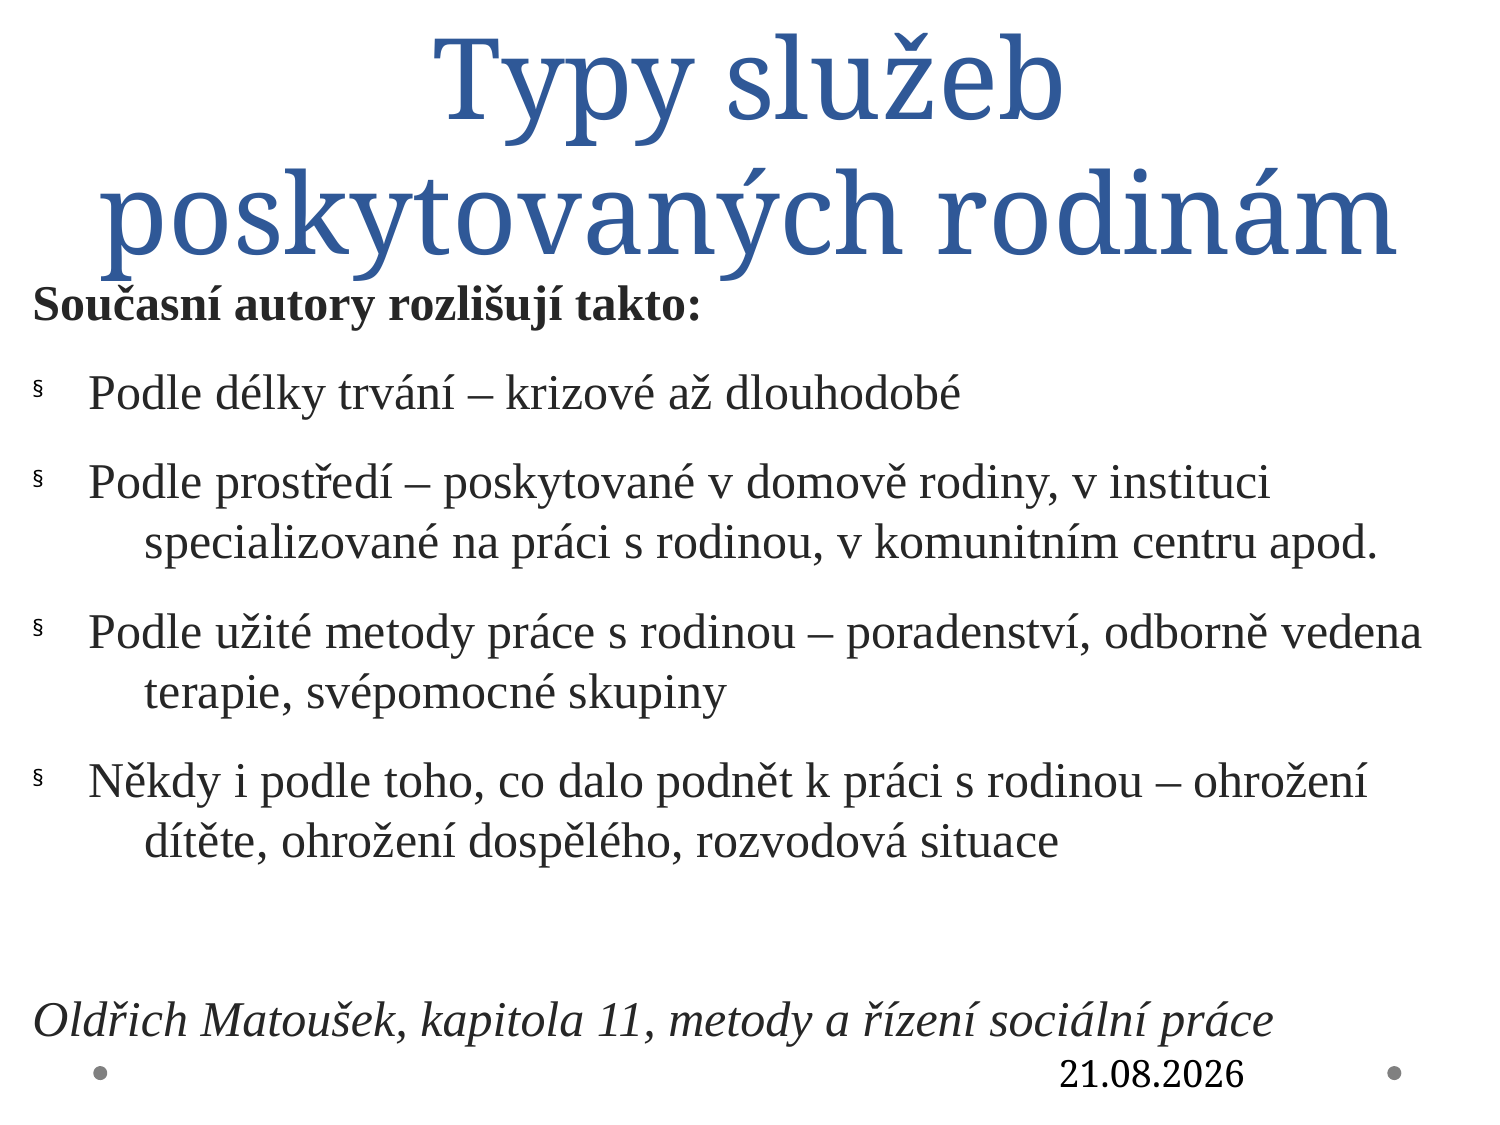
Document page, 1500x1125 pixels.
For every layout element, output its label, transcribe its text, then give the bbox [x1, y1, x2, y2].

title Typy služeb poskytovaných rodinám [75, 0, 1425, 262]
list Současní autory rozlišují takto: Podle délky trvání – krizové až dlouhodobé Podle prostředí – poskytované v domově rodiny, v instituci specializované na práci s rodinou, v komunitním centru apod. Podle užité metody práce s rodinou – poradenství, odborně vedena terapie, svépomocné skupiny Někdy i podle toho, co dalo podnět k práci s rodinou – ohrožení dítěte, ohrožení dospělého, rozvodová situace Oldřich Matoušek, kapitola 11, metody a řízení sociální práce [17, 262, 1500, 1125]
